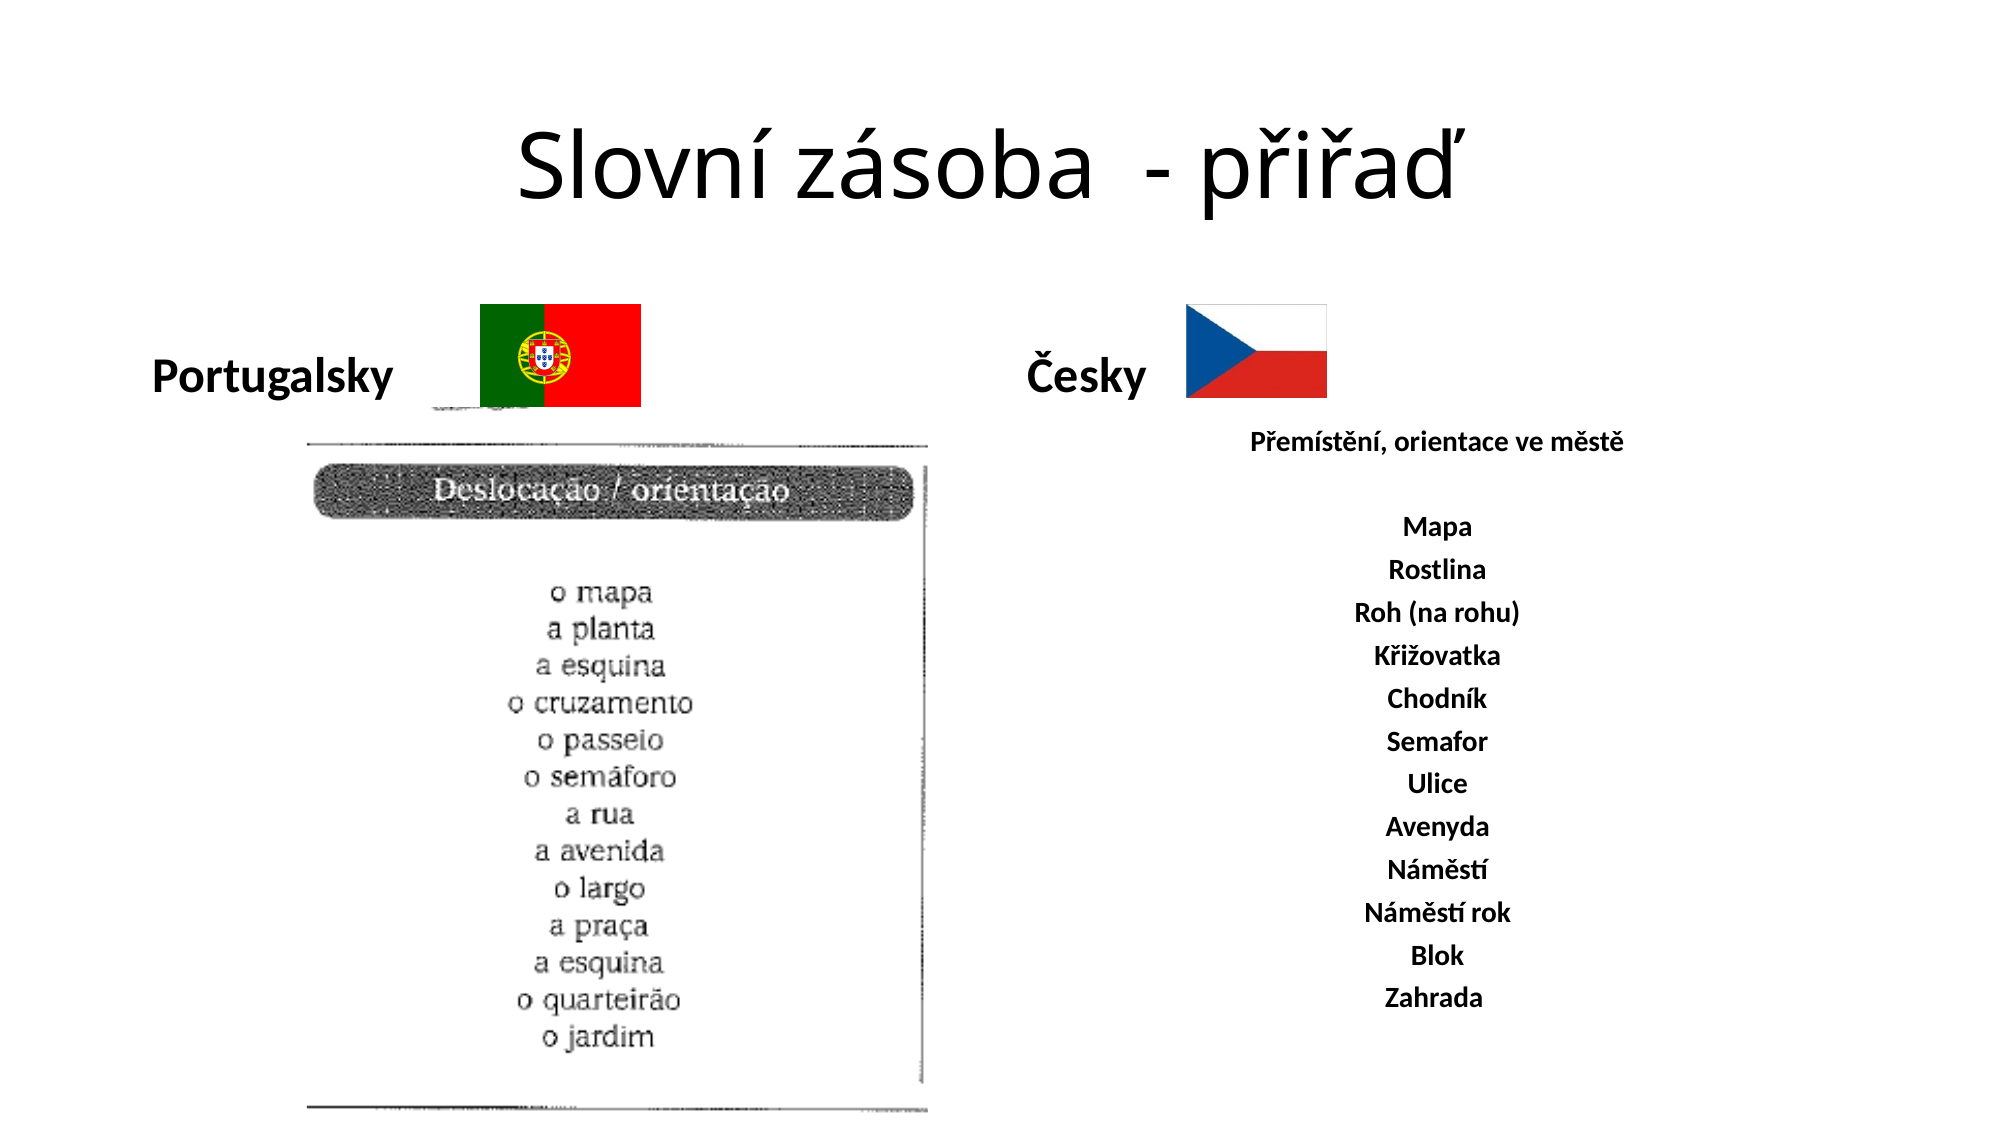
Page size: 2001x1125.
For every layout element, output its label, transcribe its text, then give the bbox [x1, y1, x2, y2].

title Slovní zásoba - přiřaď [137, 59, 1863, 278]
picture [306, 304, 928, 1125]
list Portugalsky [137, 275, 984, 411]
list Česky [1012, 275, 1863, 411]
list Přemístění, orientace ve městě Mapa Rostlina Roh (na rohu) Křižovatka Chodník Semafor Ulice Avenyda Náměstí Náměstí rok Blok Zahrada [1012, 424, 1863, 1066]
picture [1186, 304, 1327, 398]
